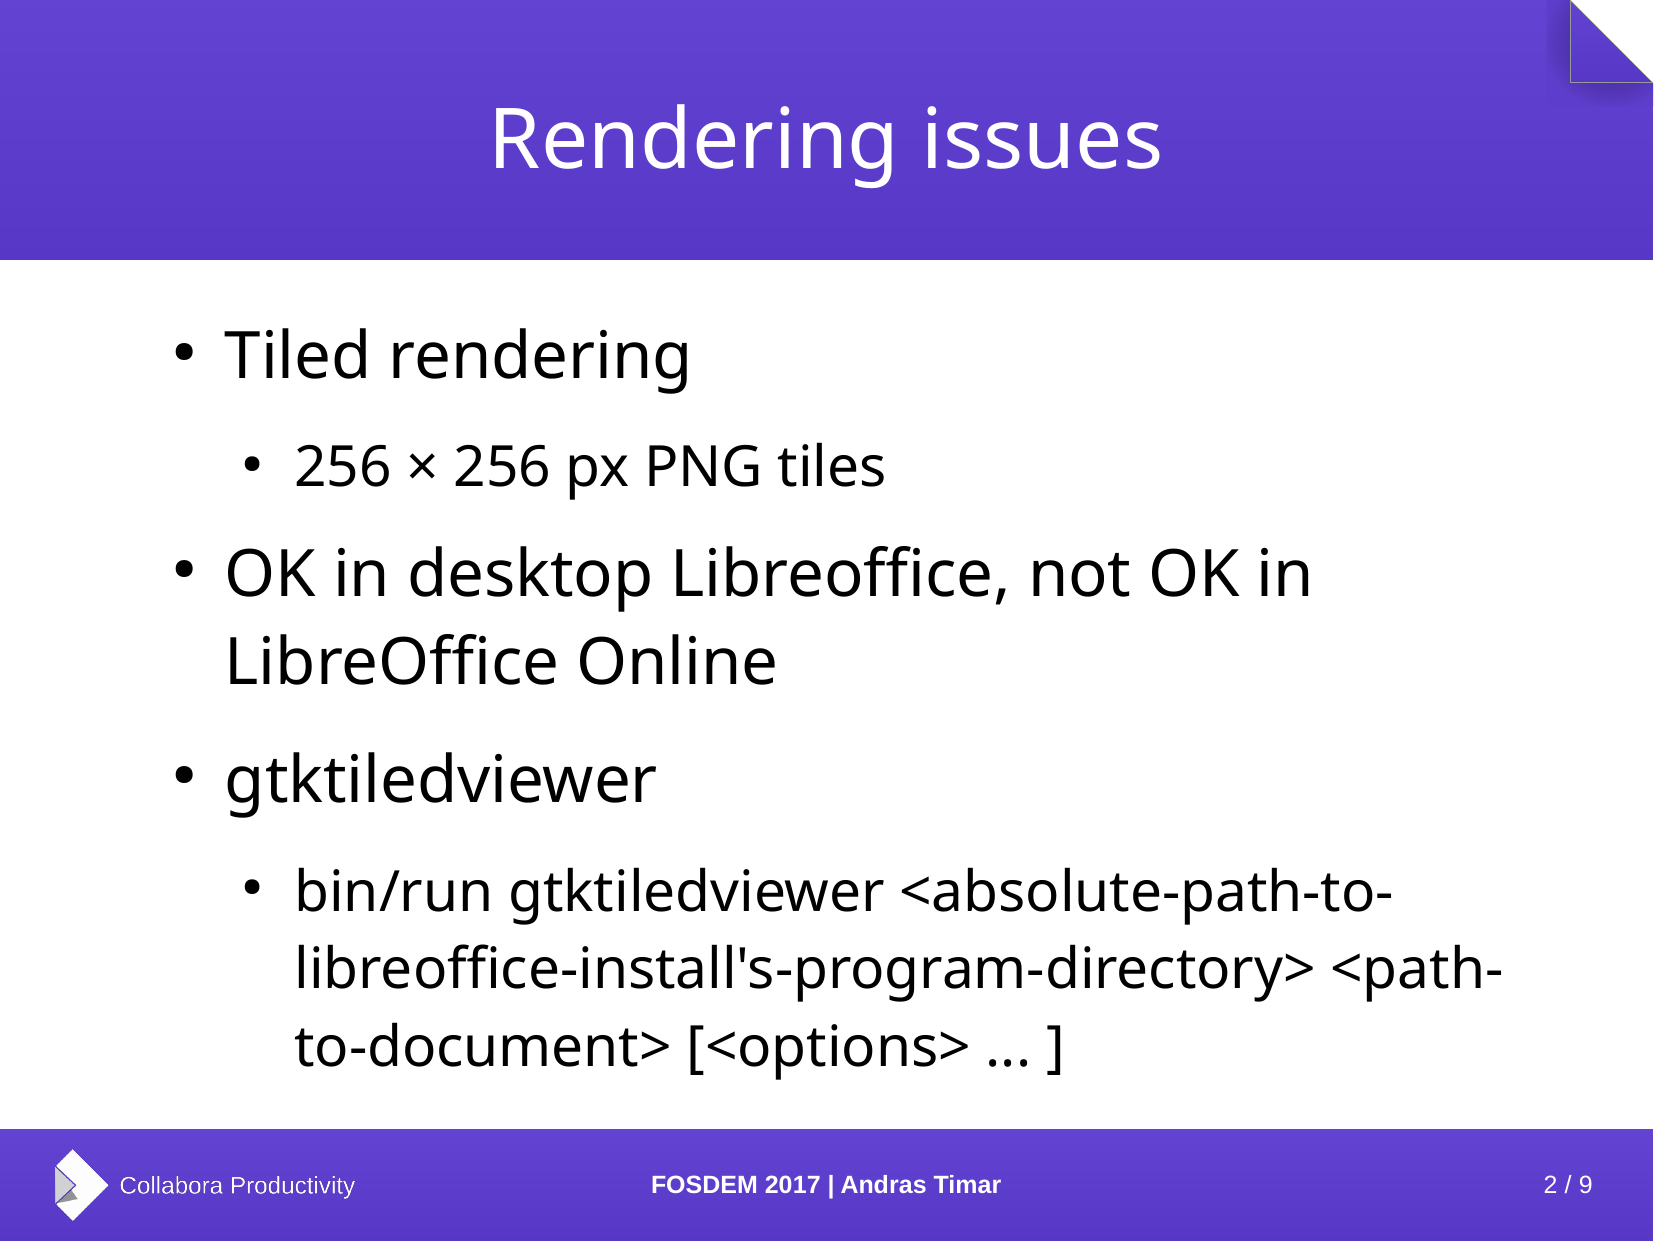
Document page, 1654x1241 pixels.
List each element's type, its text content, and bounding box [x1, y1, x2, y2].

title Rendering issues [165, 70, 1488, 201]
list Tiled rendering 256 × 256 px PNG tiles OK in desktop Libreoffice, not OK in LibreOffice Online gtktiledviewer bin/run gtktiledviewer <absolute-path-to-libreoffice-install's-program-directory> <path-to-document> [<options> ... ] [155, 308, 1535, 1087]
picture [55, 1149, 355, 1221]
